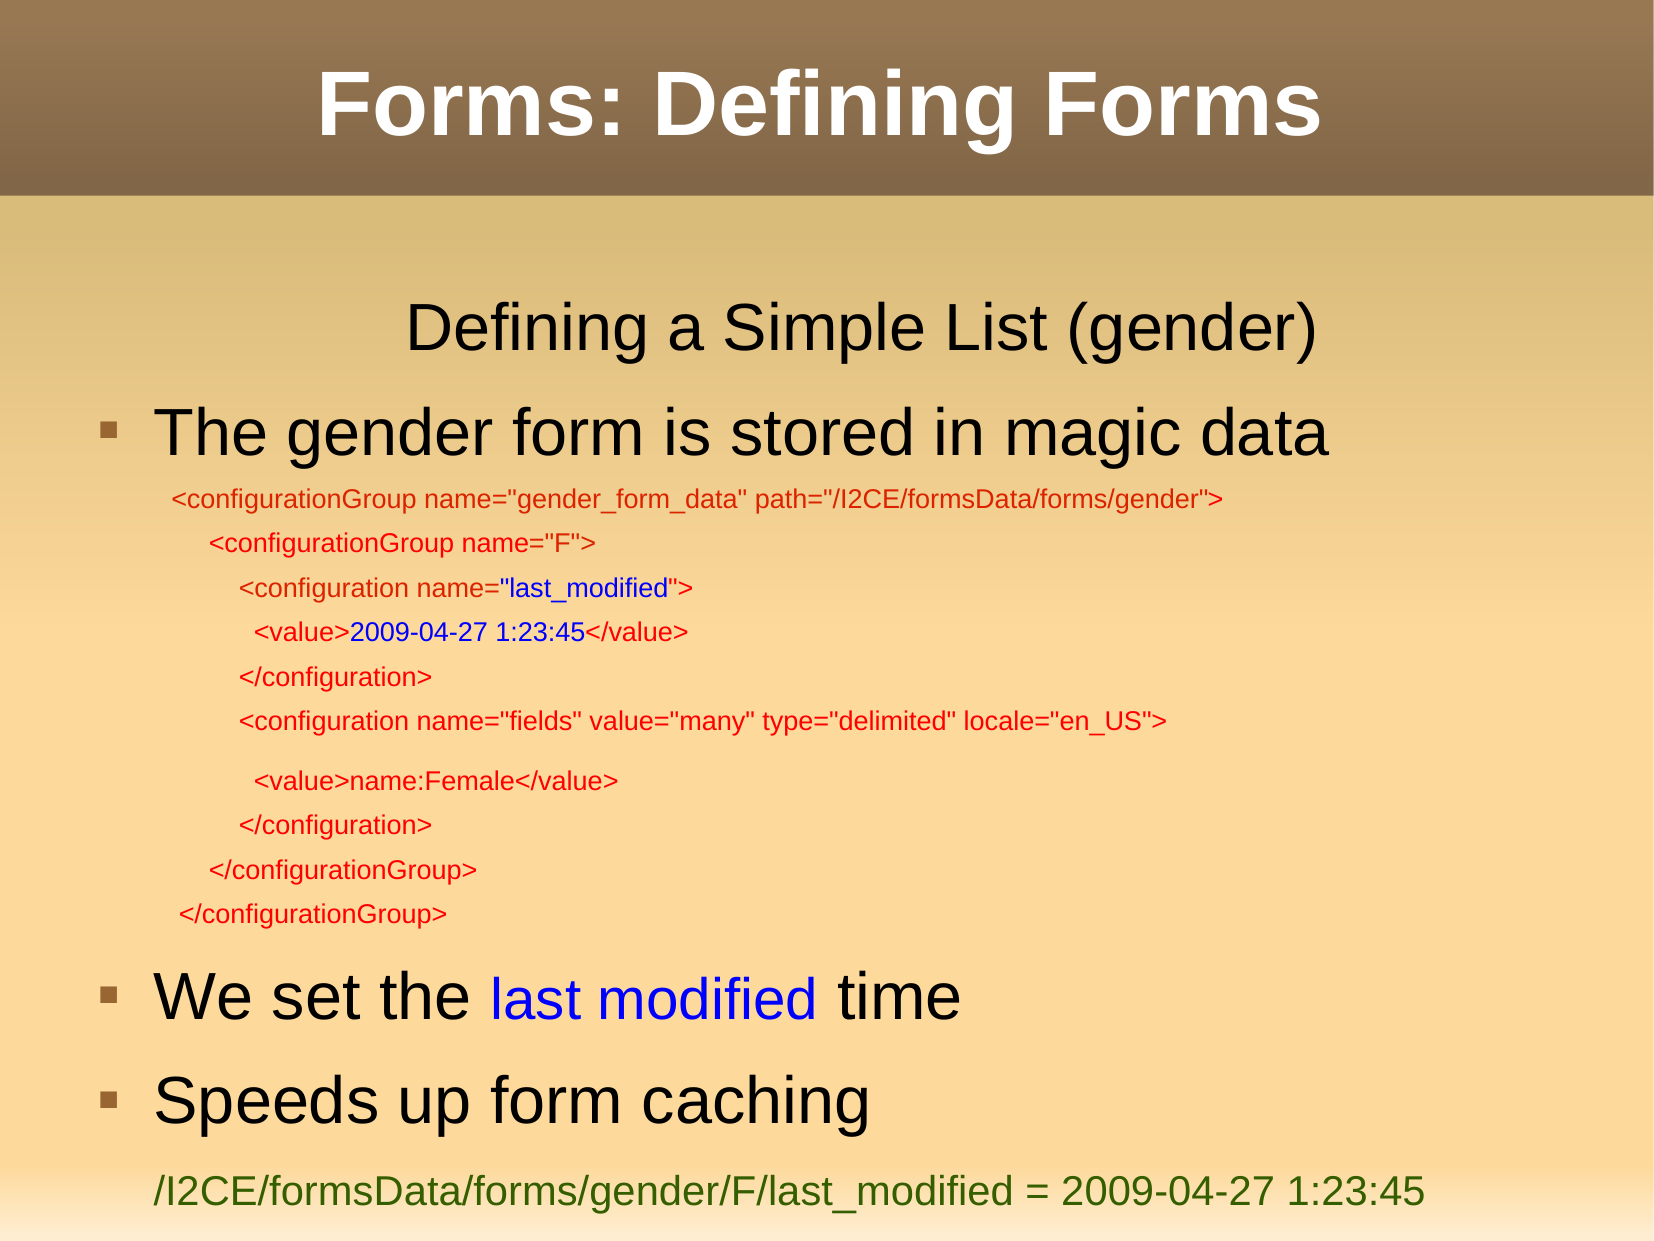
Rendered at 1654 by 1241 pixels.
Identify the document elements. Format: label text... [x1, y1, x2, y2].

title Forms: Defining Forms [76, 7, 1565, 200]
picture [0, 0, 1654, 1241]
list Defining a Simple List (gender) The gender form is stored in magic data <configurationGroup name="gender_form_data" path="/I2CE/formsData/forms/gender"> <configurationGroup name="F"> <configuration name="last_modified"> <value>2009-04-27 1:23:45</value> </configuration> <configuration name="fields" value="many" type="delimited" locale="en_US"> <value>name:Female</value> </configuration> </configurationGroup> </configurationGroup> We set the last modified time Speeds up form caching /I2CE/formsData/forms/gender/F/last_modified = 2009-04-27 1:23:45 [82, 290, 1571, 1215]
